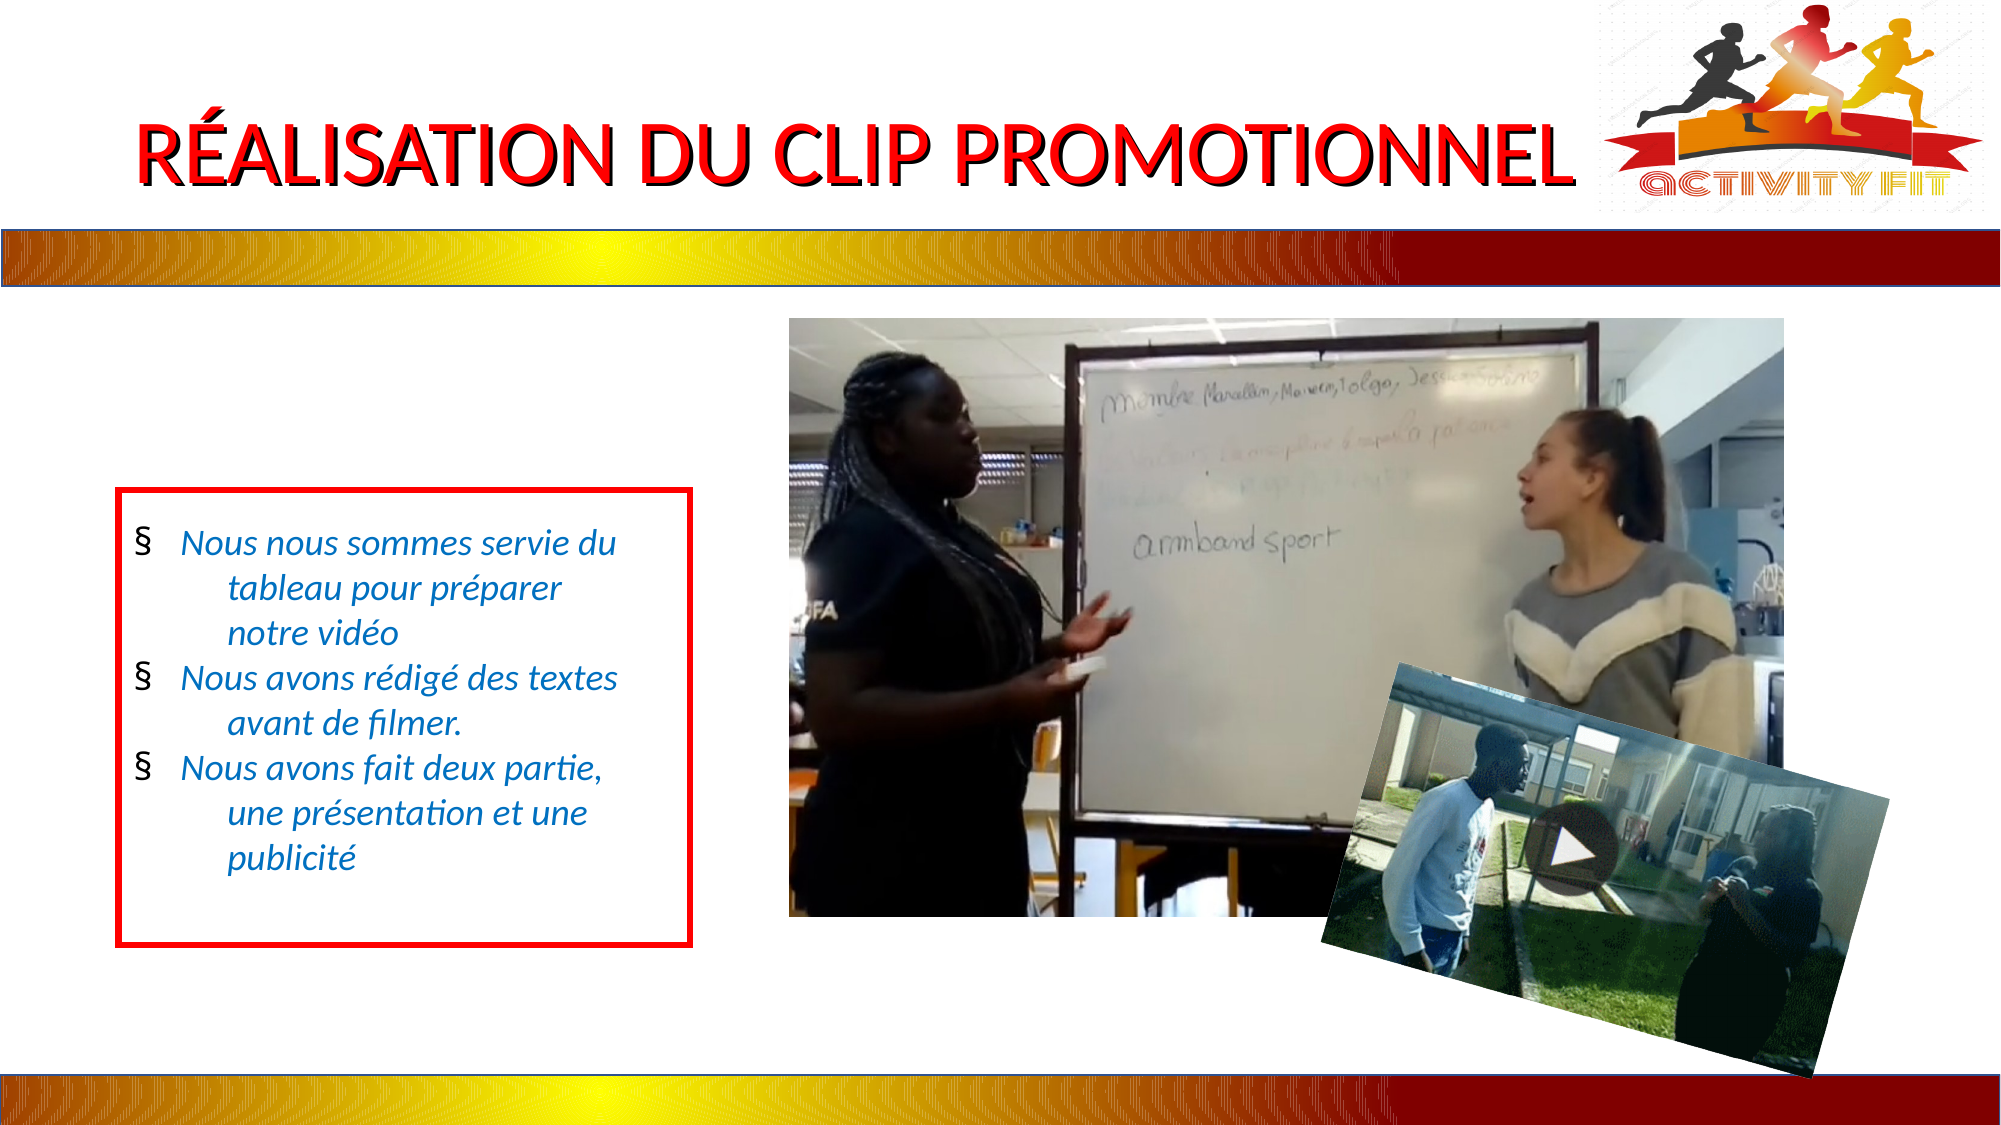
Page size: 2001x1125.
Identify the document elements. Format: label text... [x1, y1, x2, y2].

picture [789, 318, 1890, 1079]
picture [1594, 0, 1990, 213]
text_box Nous nous sommes servie du tableau pour préparer notre vidéo Nous avons rédigé des textes avant de filmer. Nous avons fait deux partie, une présentation et une publicité [119, 511, 649, 886]
text_box RÉALISATION DU CLIP PROMOTIONNEL [118, 83, 1726, 211]
